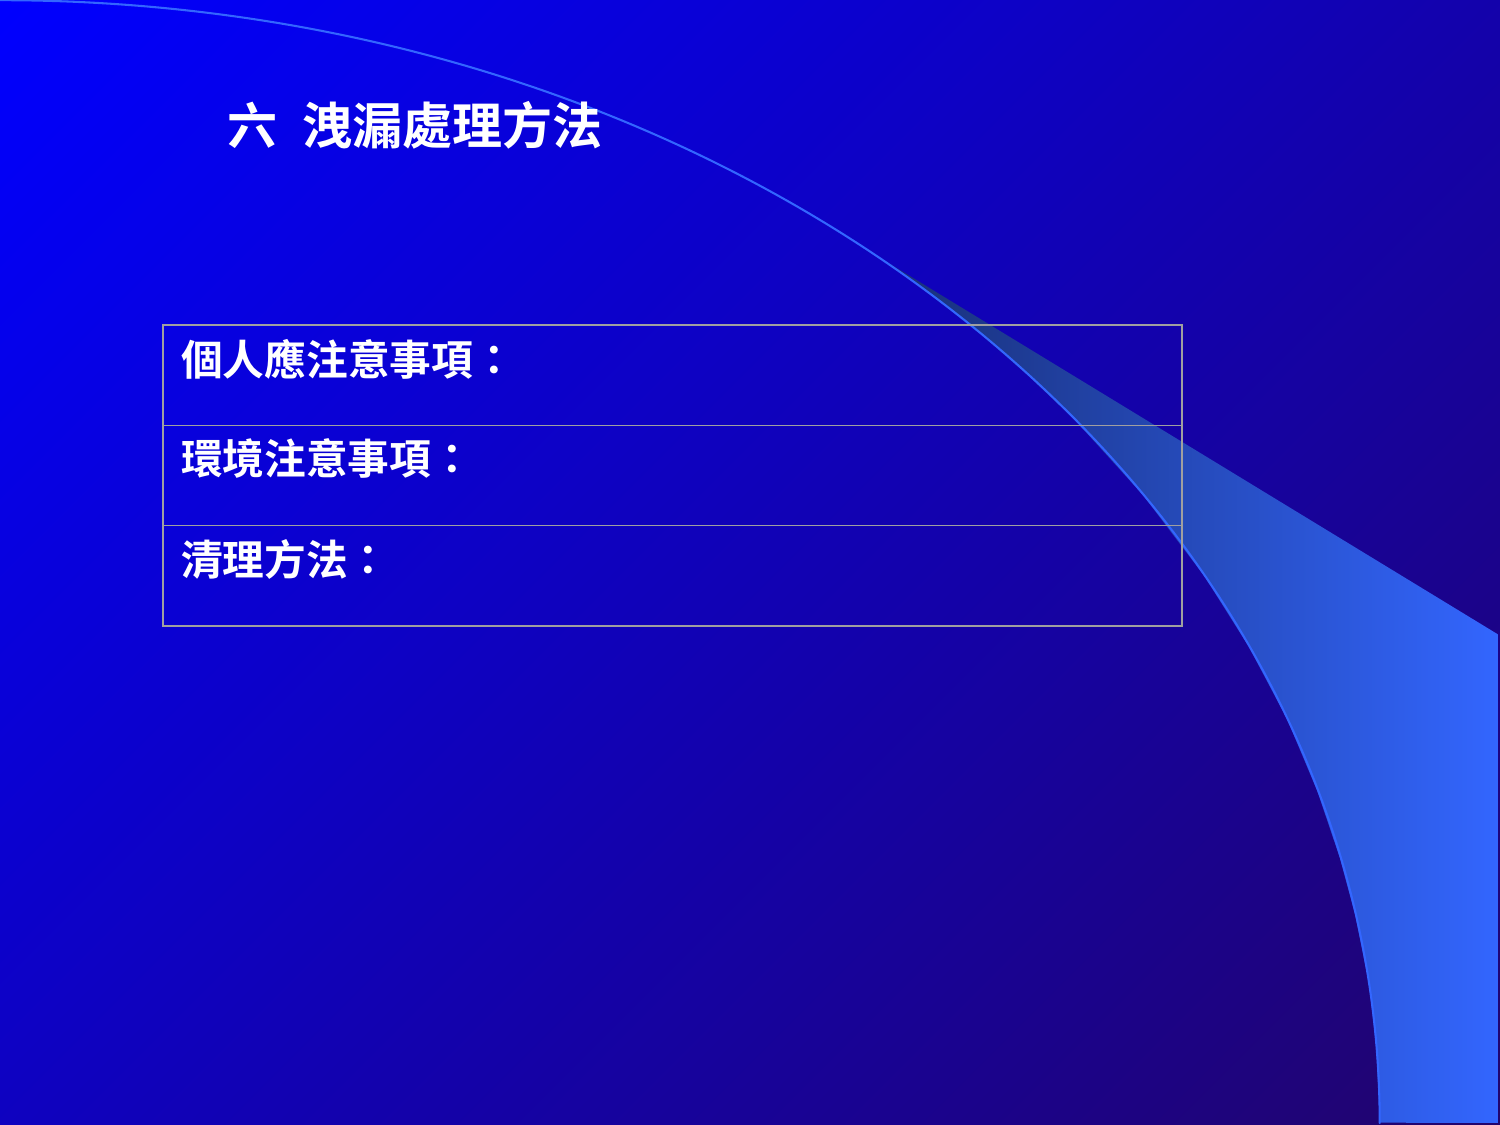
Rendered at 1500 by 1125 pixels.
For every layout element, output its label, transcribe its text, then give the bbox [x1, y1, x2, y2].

text_box 六 洩漏處理方法 [212, 87, 963, 252]
text_box 環境注意事項： [166, 426, 1179, 525]
text_box 個人應注意事項： [166, 326, 1179, 425]
text_box 清理方法： [166, 526, 1179, 625]
